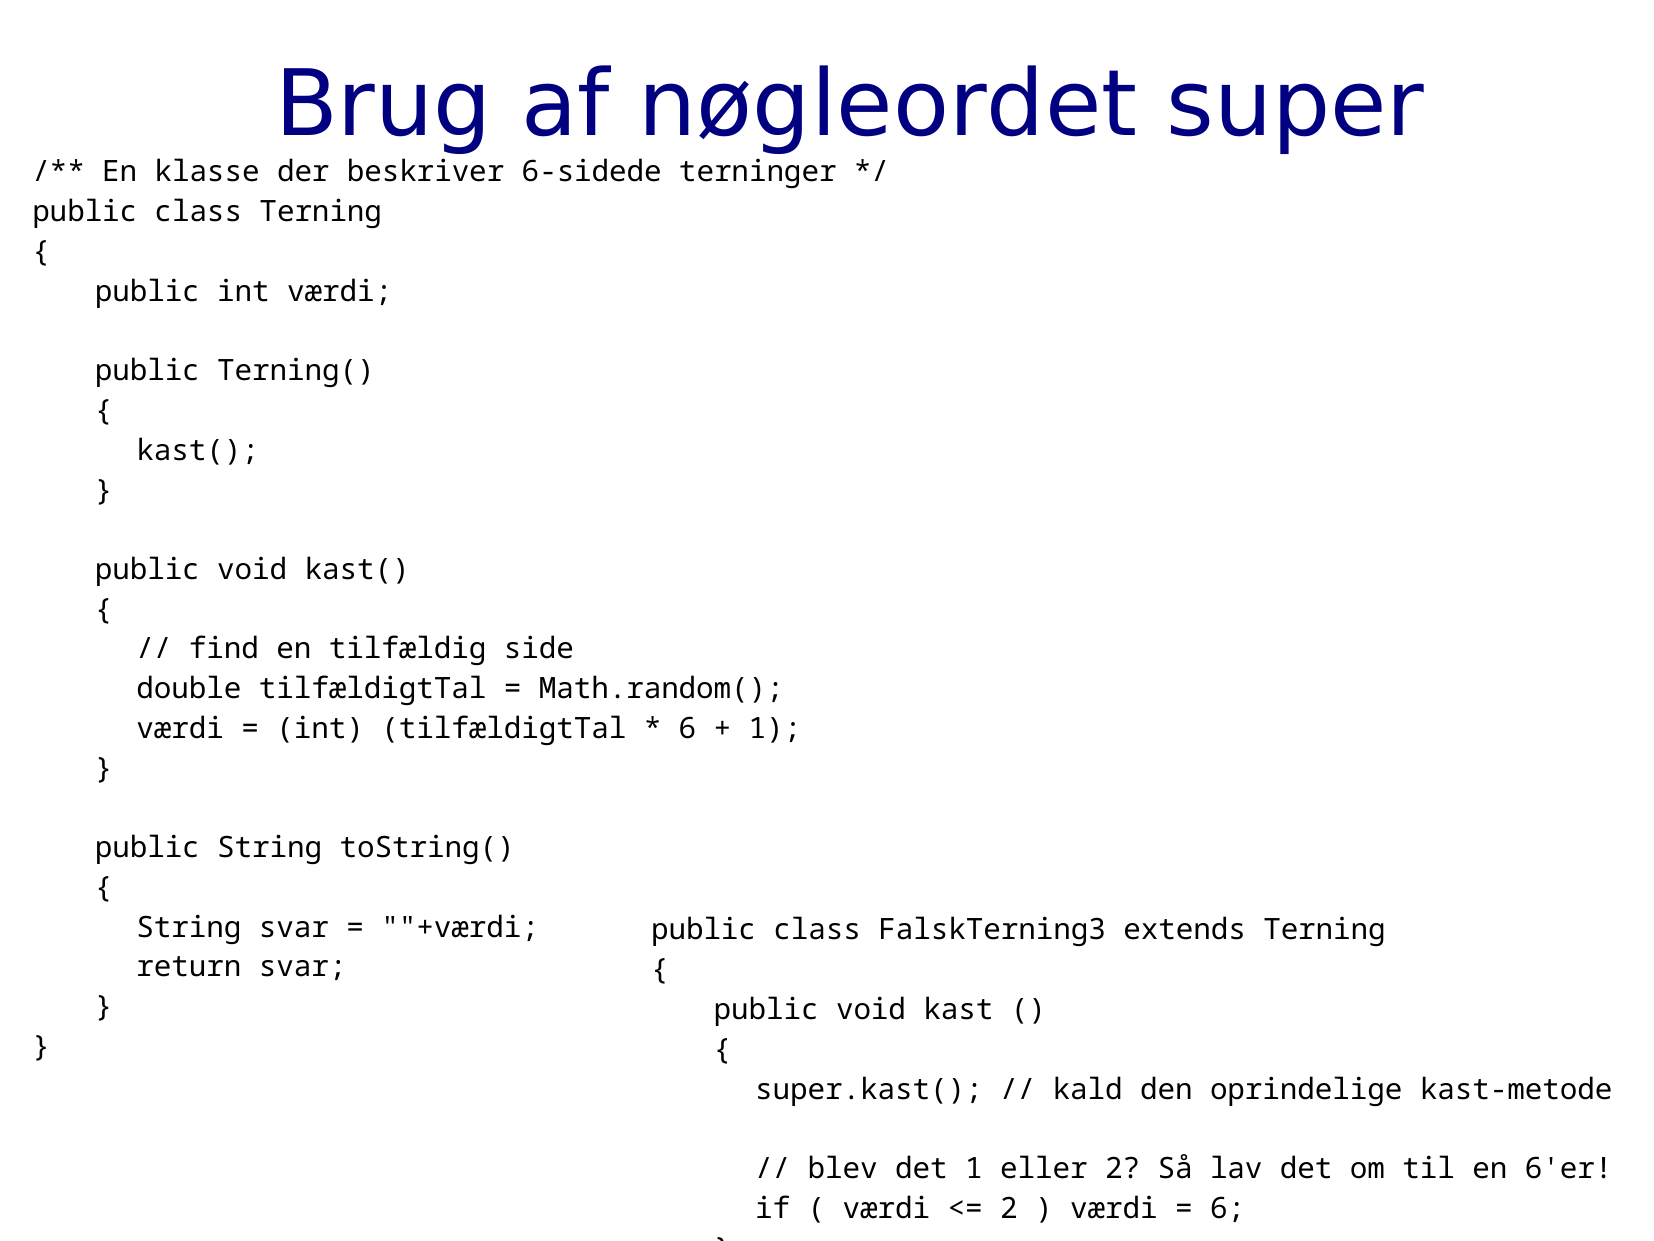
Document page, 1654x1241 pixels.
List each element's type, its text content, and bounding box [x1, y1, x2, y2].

text_box public class FalskTerning3 extends Terning { public void kast () { super.kast(); // kald den oprindelige kast-metode // blev det 1 eller 2? Så lav det om til en 6'er! if ( værdi <= 2 ) værdi = 6; } } [645, 902, 1619, 1241]
title Brug af nøgleordet super [156, 0, 1534, 208]
text_box /** En klasse der beskriver 6-sidede terninger */ public class Terning { public int værdi; public Terning() { kast(); } public void kast() { // find en tilfældig side double tilfældigtTal = Math.random(); værdi = (int) (tilfældigtTal * 6 + 1); } public String toString() { String svar = ""+værdi; return svar; } } [26, 144, 896, 922]
